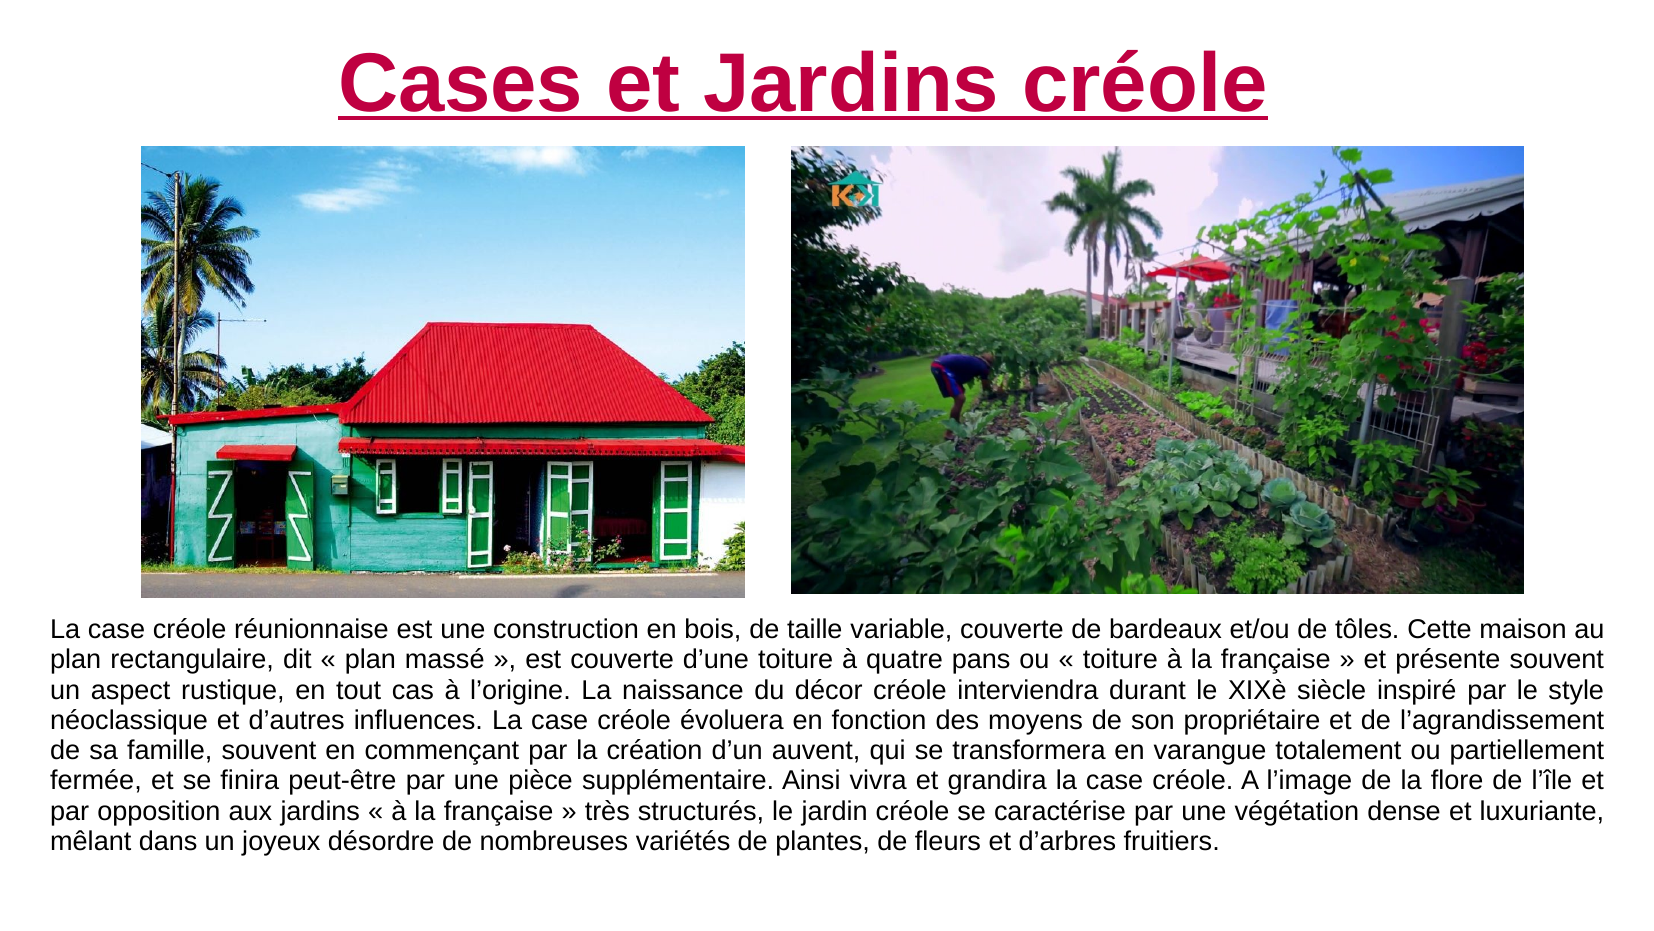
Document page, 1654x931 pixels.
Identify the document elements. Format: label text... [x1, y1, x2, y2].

title Cases et Jardins créole [59, 27, 1548, 129]
picture [791, 146, 1524, 594]
picture [141, 146, 745, 598]
text_box La case créole réunionnaise est une construction en bois, de taille variable, couverte de bardeaux et/ou de tôles. Cette maison au plan rectangulaire, dit « plan massé », est couverte d’une toiture à quatre pans ou « toiture à la française » et présente souvent un aspect rustique, en tout cas à l’origine. La naissance du décor créole interviendra durant le XIXè siècle inspiré par le style néoclassique et d’autres influences. La case créole évoluera en fonction des moyens de son propriétaire et de l’agrandissement de sa famille, souvent en commençant par la création d’un auvent, qui se transformera en varangue totalement ou partiellement fermée, et se finira peut-être par une pièce supplémentaire. Ainsi vivra et grandira la case créole. A l’image de la flore de l’île et par opposition aux jardins « à la française » très structurés, le jardin créole se caractérise par une végétation dense et luxuriante, mêlant dans un joyeux désordre de nombreuses variétés de plantes, de fleurs et d’arbres fruitiers. [35, 606, 1619, 907]
